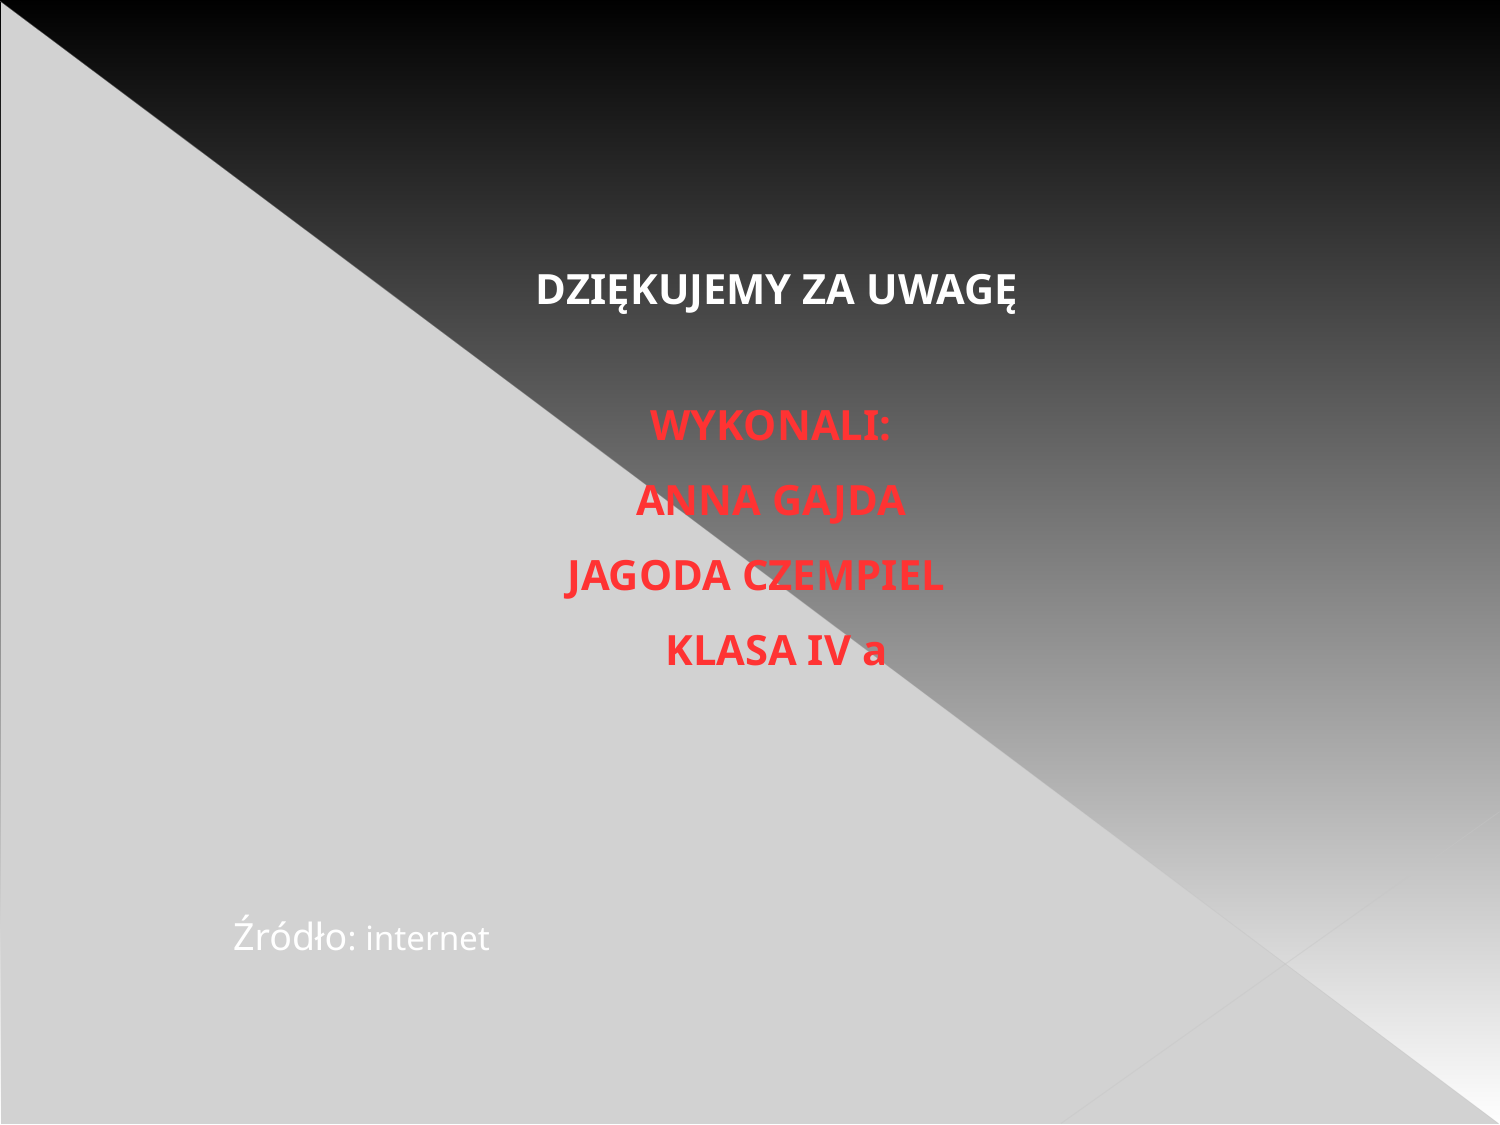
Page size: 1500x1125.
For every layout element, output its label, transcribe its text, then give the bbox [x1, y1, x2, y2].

text_box WYKONALI: ANNA GAJDA JAGODA CZEMPIEL KLASA IV a [401, 366, 1152, 681]
text_box Źródło: internet [218, 905, 904, 965]
text_box DZIĘKUJEMY ZA UWAGĘ [520, 255, 1146, 321]
